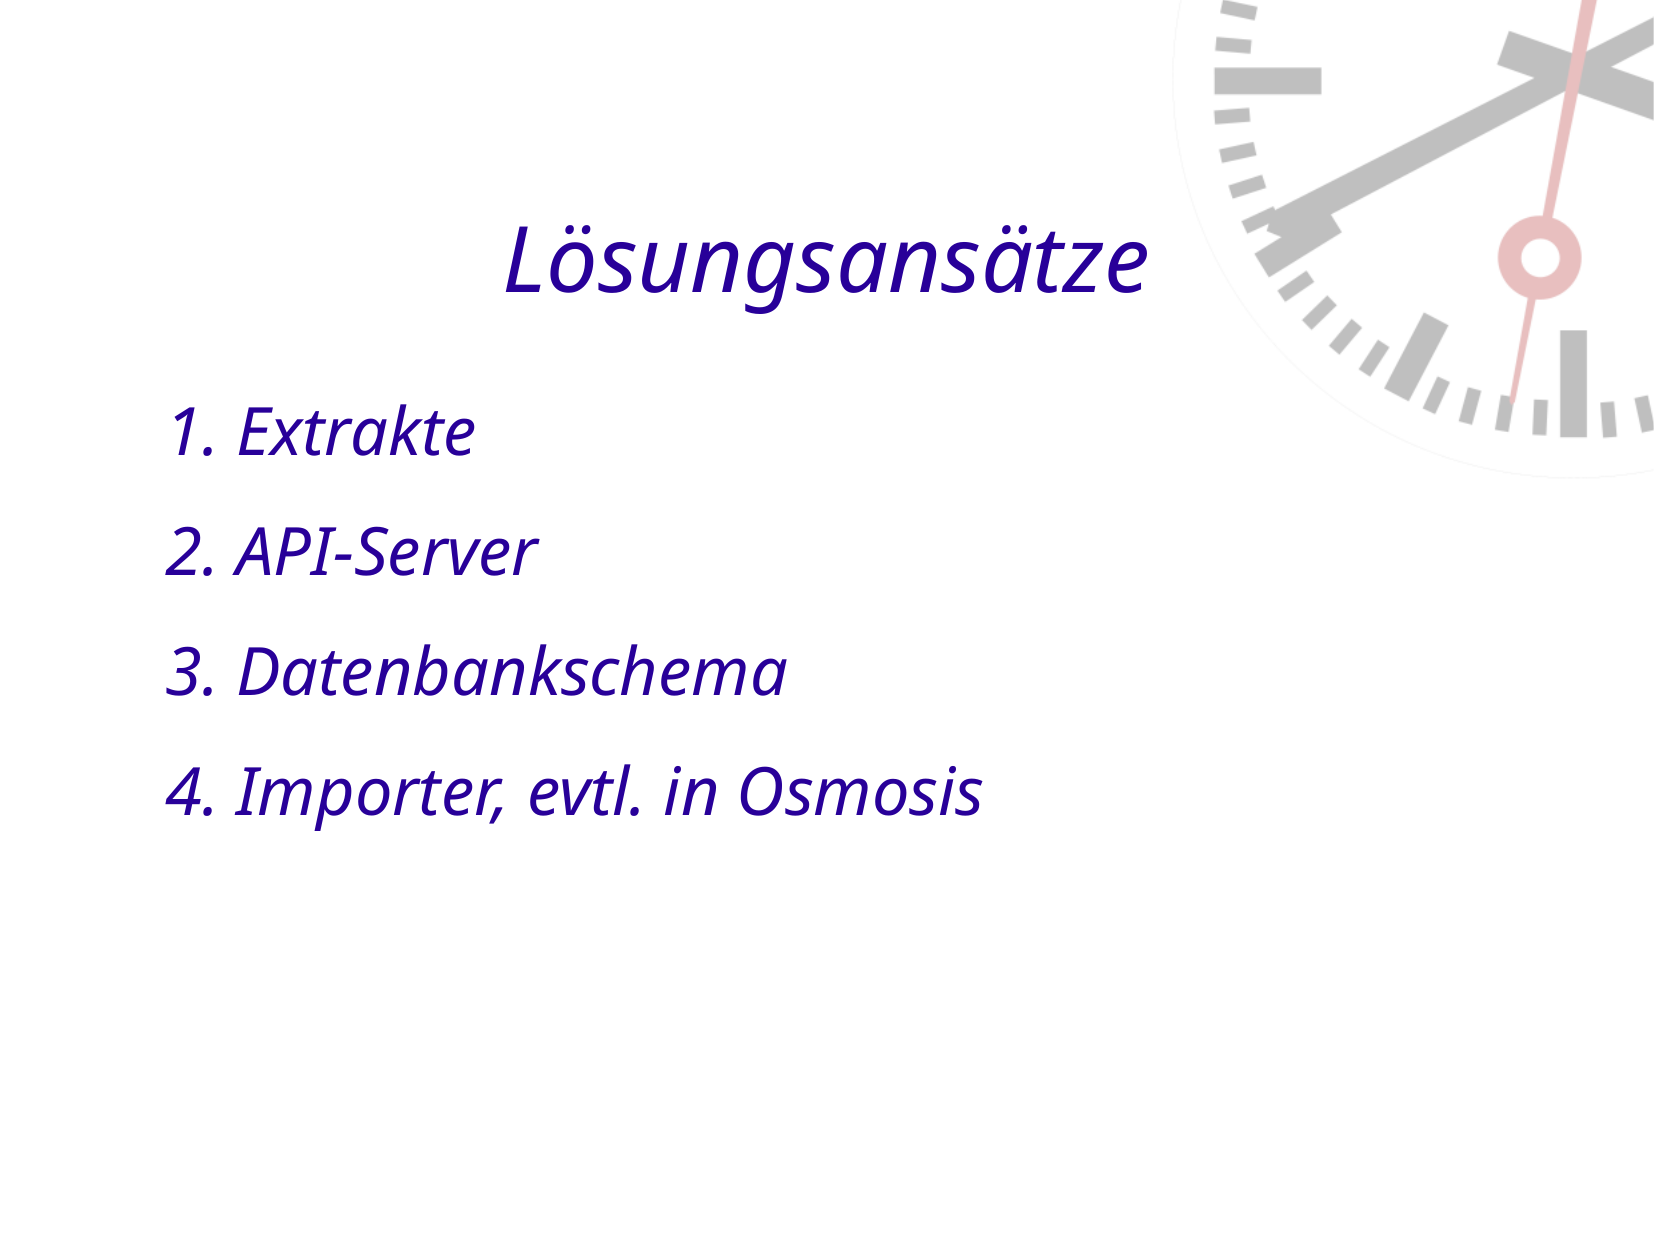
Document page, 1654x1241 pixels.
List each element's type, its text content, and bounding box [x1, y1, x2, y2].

picture [0, 0, 1654, 1241]
title Lösungsansätze [147, 160, 1506, 353]
list Extrakte API-Server Datenbankschema Importer, evtl. in Osmosis [147, 383, 1506, 1188]
